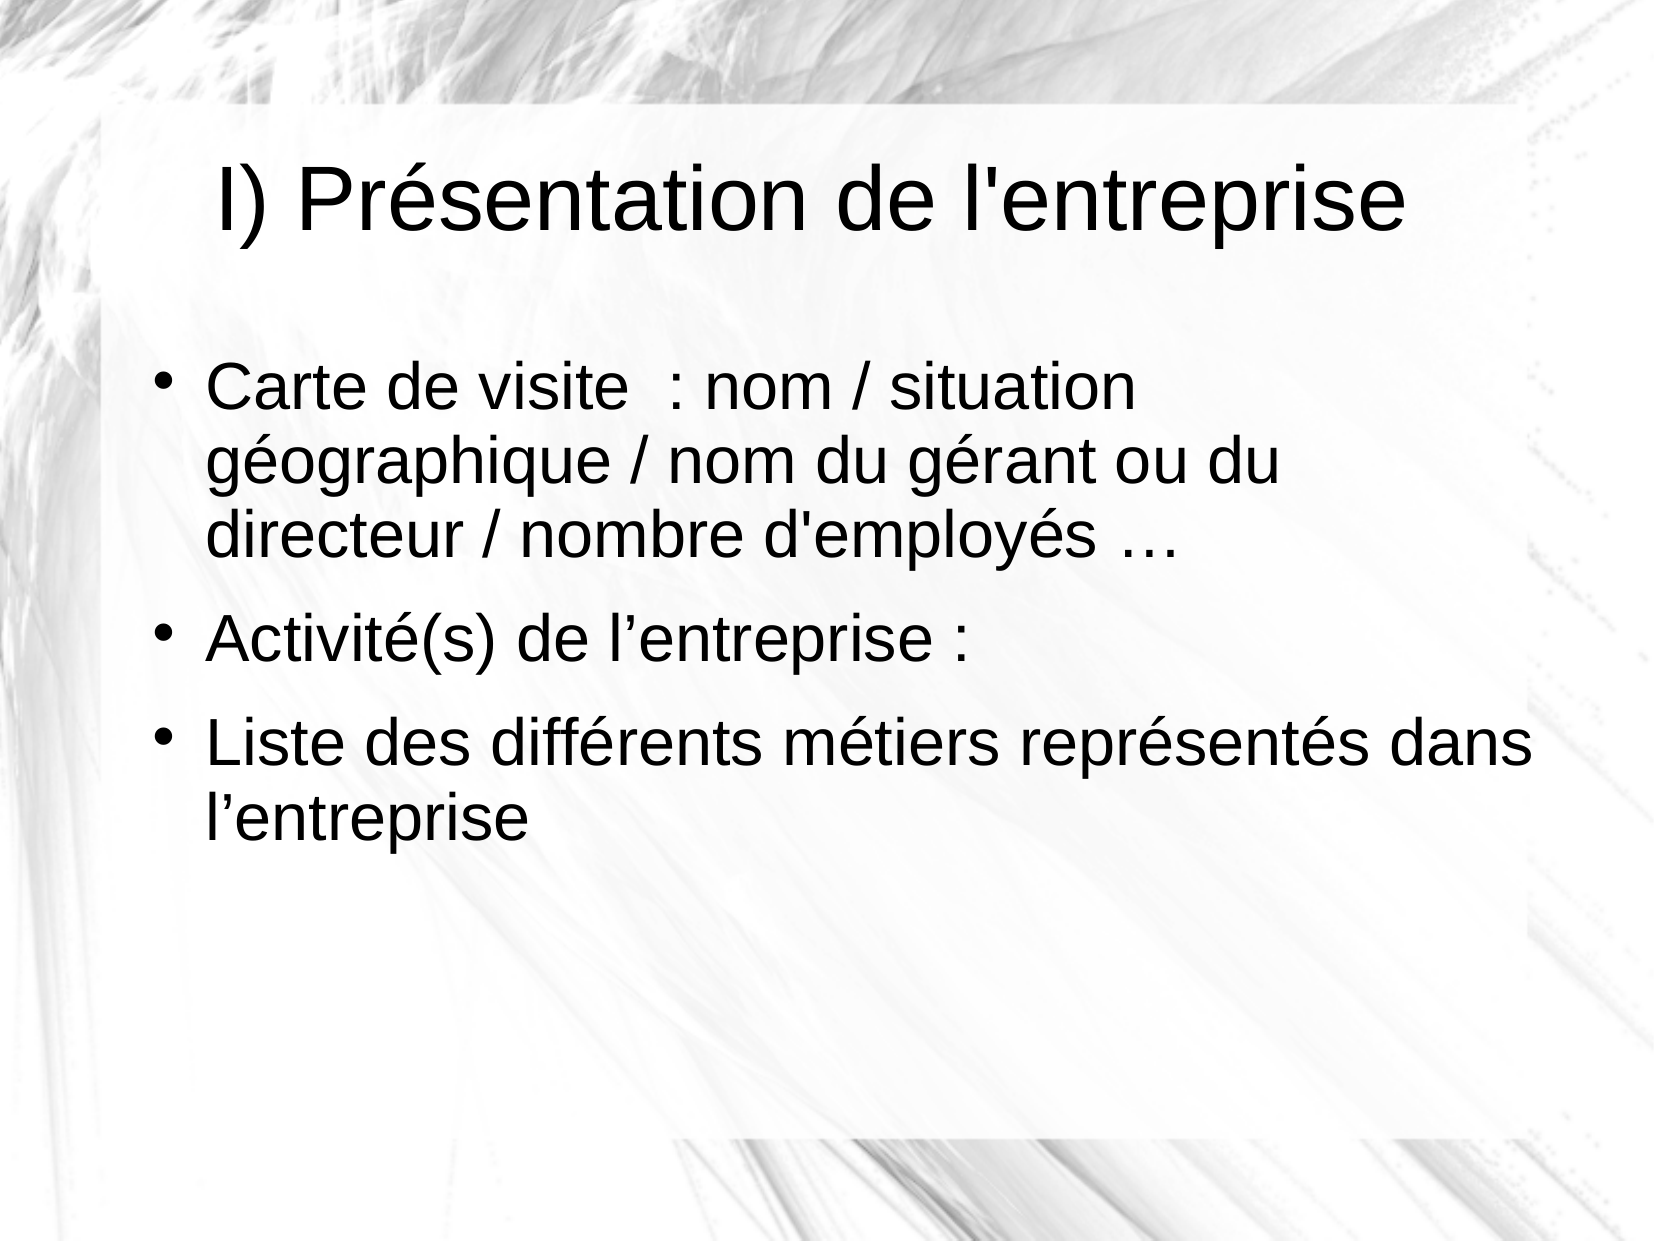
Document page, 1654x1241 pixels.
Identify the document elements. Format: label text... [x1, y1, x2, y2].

text_box I) Présentation de l'entreprise [118, 112, 1506, 281]
text_box Carte de visite : nom / situation géographique / nom du gérant ou du directeur / nombre d'employés … Activité(s) de l’entreprise : Liste des différents métiers représentés dans l’entreprise [134, 345, 1588, 1196]
picture [0, 0, 1654, 1241]
